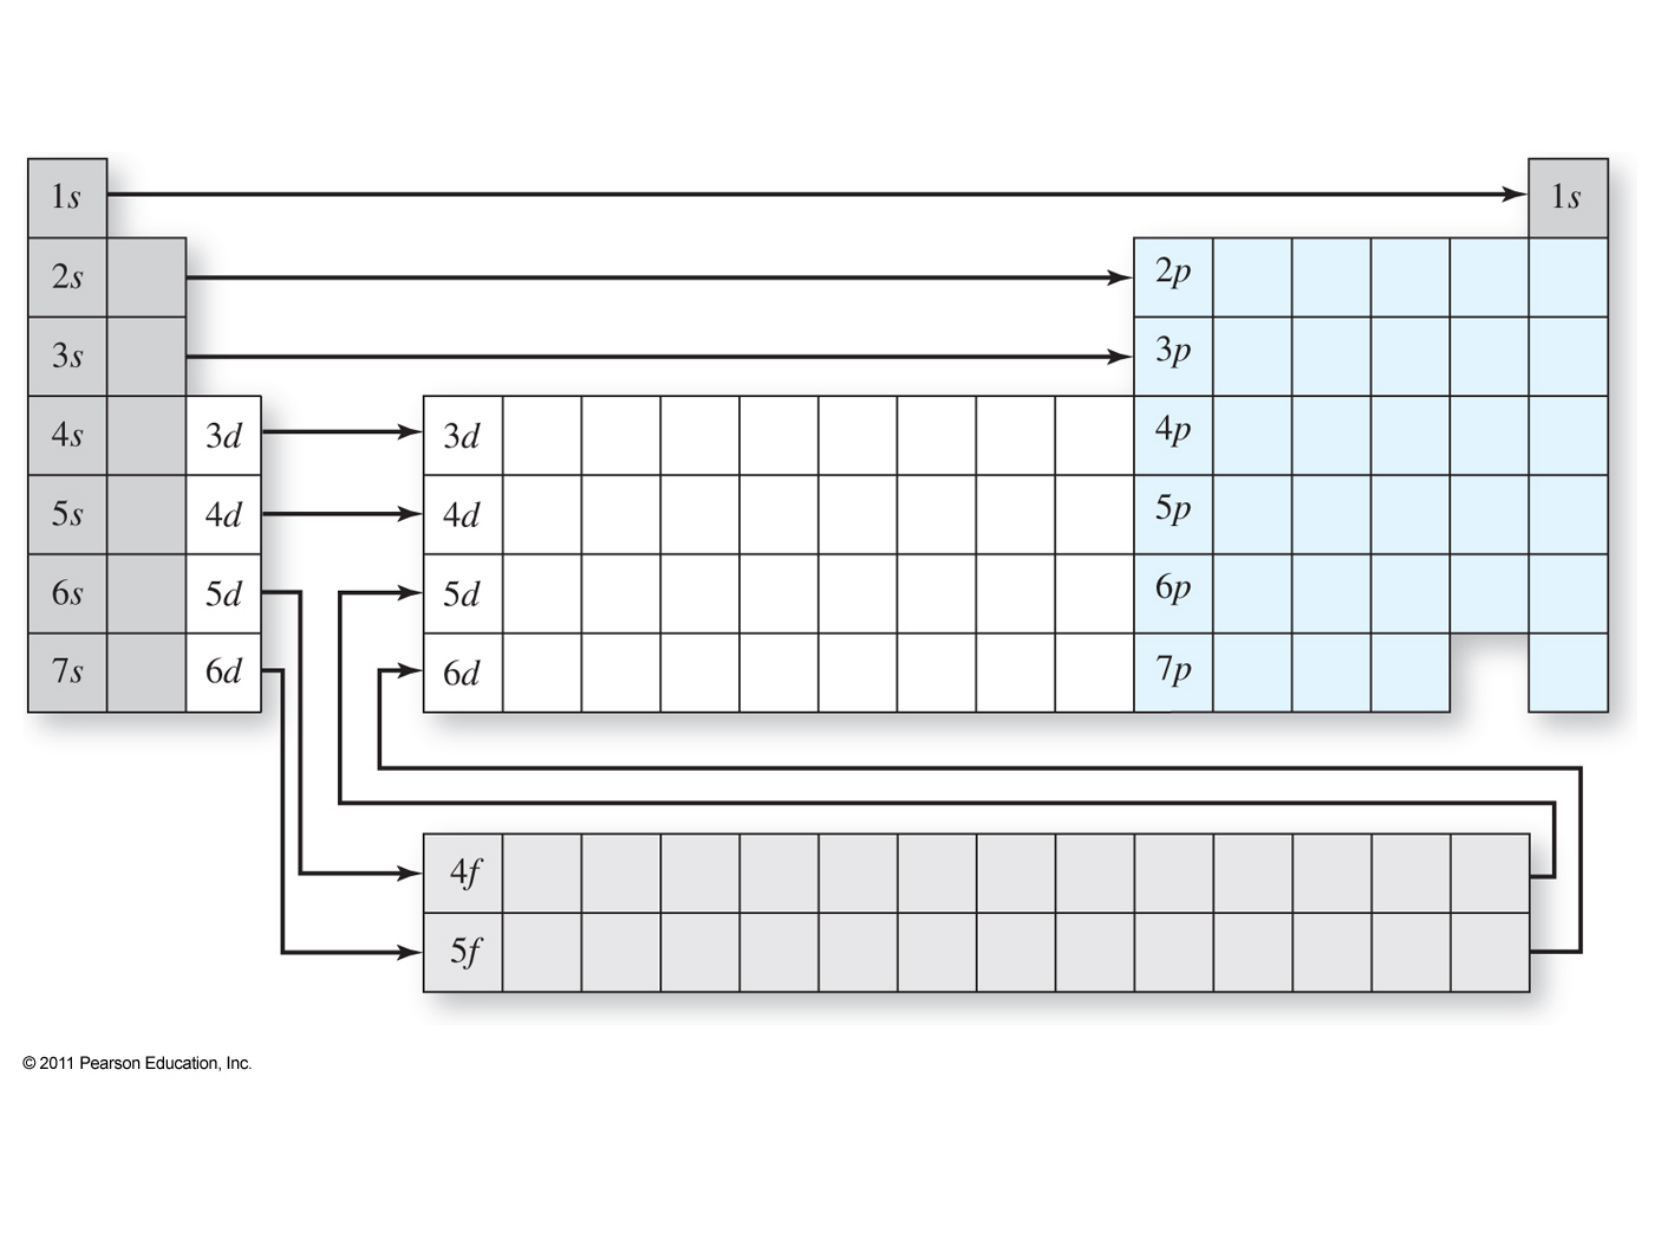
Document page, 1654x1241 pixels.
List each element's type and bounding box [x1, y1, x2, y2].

picture [0, 132, 1654, 1108]
